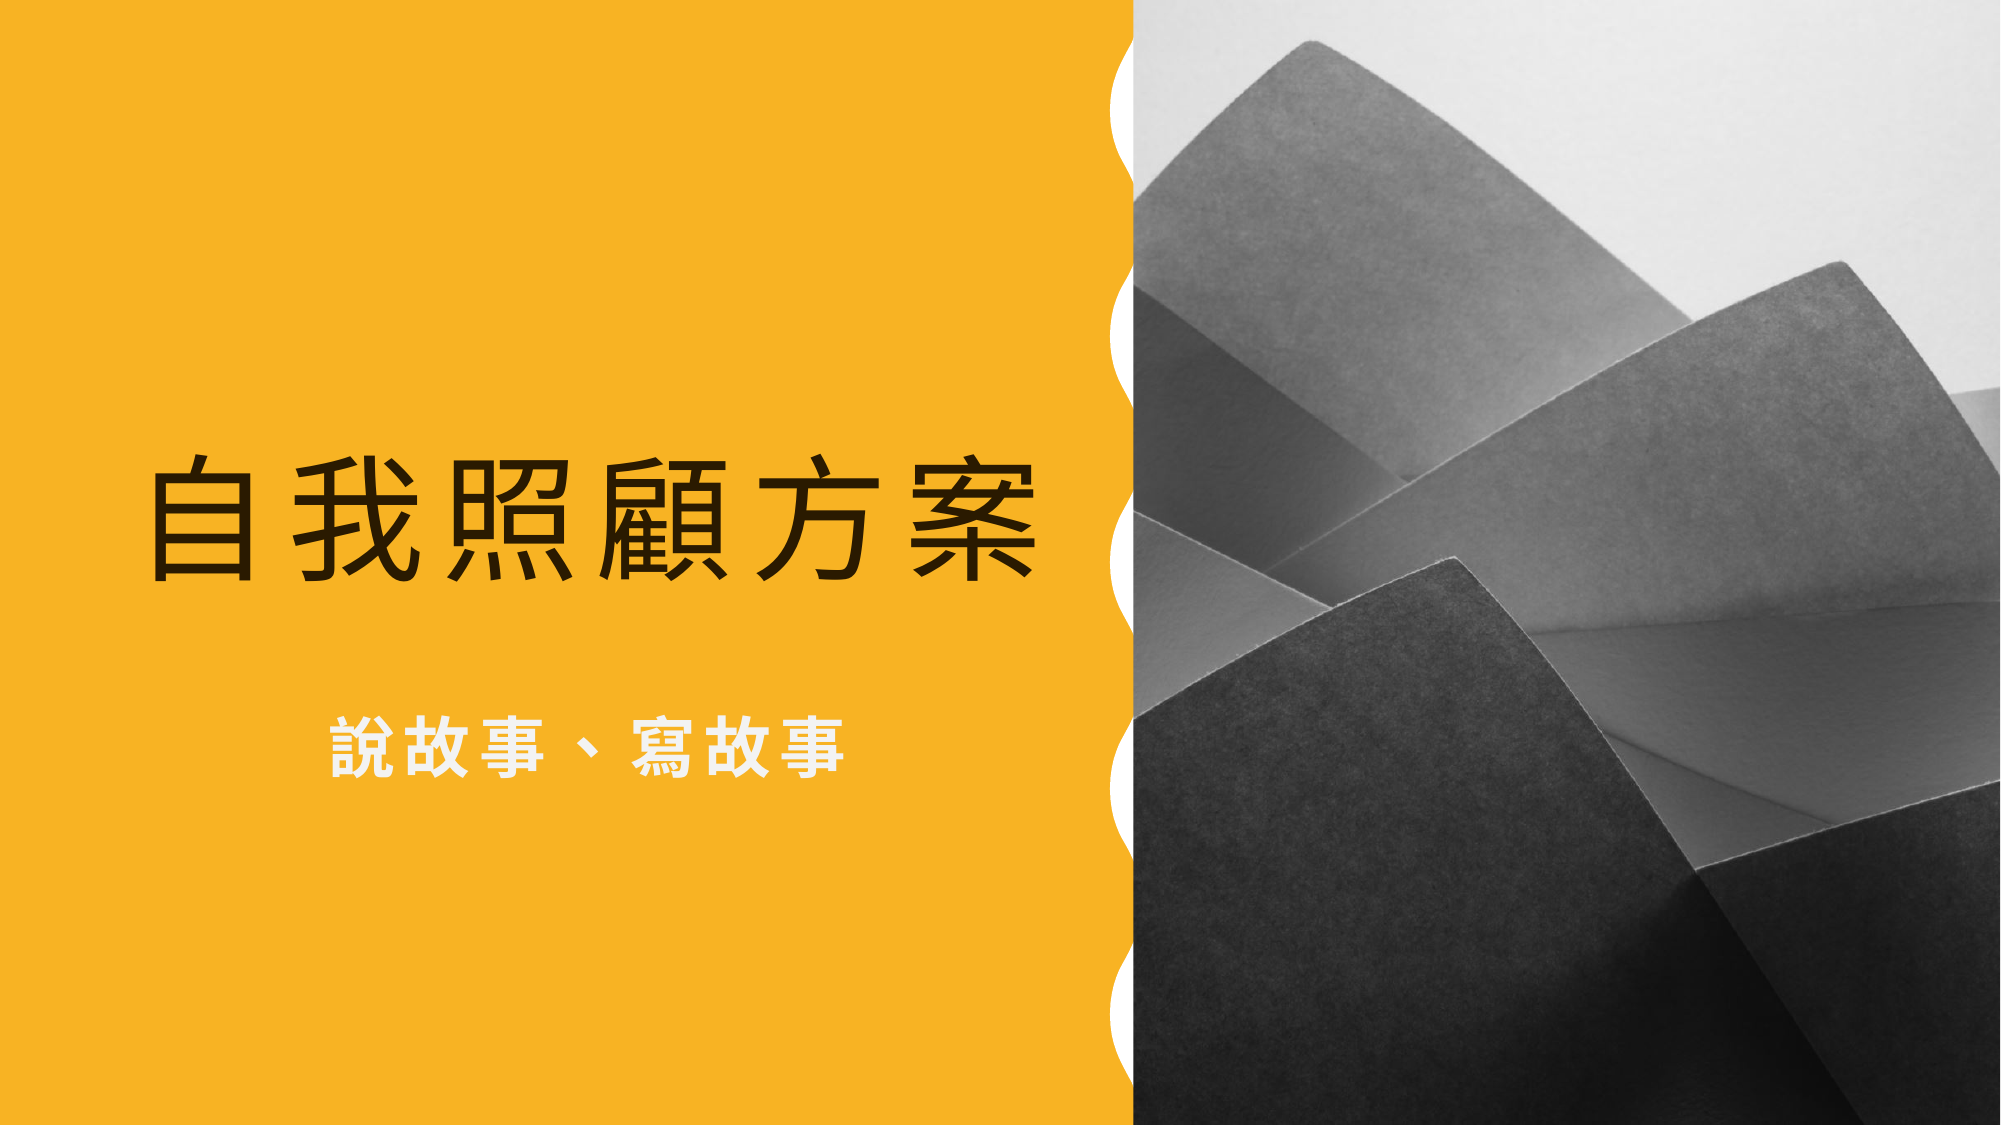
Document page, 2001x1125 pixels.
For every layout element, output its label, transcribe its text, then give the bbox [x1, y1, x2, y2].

subtitle 說故事、寫故事 [105, 698, 1070, 767]
title 自我照顧方案 [105, 767, 1070, 896]
text_box [0, 0, 1133, 1125]
title 自我照顧方案 [105, 156, 1070, 698]
picture [1133, 0, 2000, 1125]
